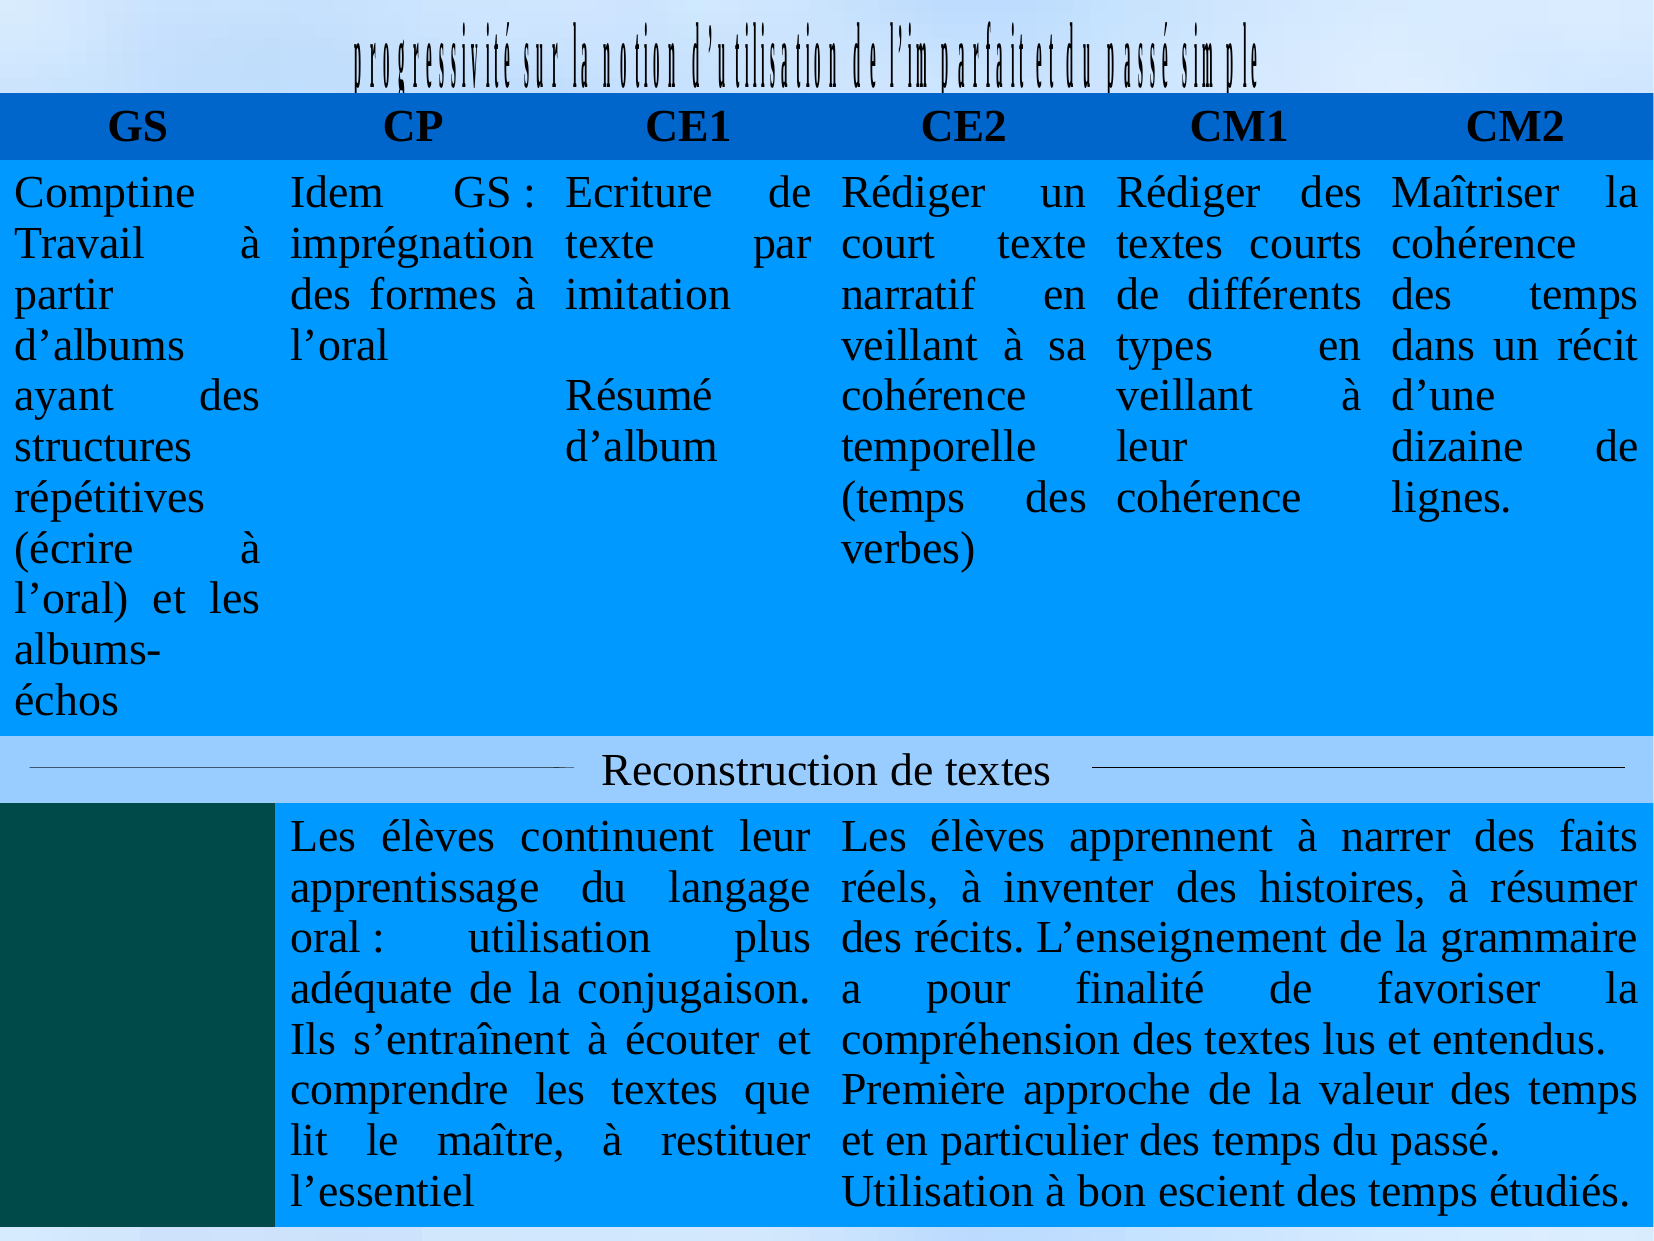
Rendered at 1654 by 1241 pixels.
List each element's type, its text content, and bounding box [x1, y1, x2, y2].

picture [0, 0, 1654, 93]
table_header CP [275, 93, 551, 160]
table_cell Les élèves continuent leur apprentissage du langage oral : utilisation plus adéquate de la conjugaison. Ils s’entraînent à écouter et comprendre les textes que lit le maître, à restituer l’essentiel [275, 803, 826, 1227]
table_cell Rédiger des textes courts de différents types en veillant à leur cohérence [1102, 160, 1377, 736]
table_cell Ecriture de texte par imitation Résumé d’album [551, 160, 826, 736]
table_header CM1 [1102, 93, 1377, 160]
table_cell Comptine Travail à partir d’albums ayant des structures répétitives (écrire à l’oral) et les albums-échos [0, 160, 275, 736]
table_cell Idem GS : imprégnation des formes à l’oral [275, 160, 551, 736]
table_header CE1 [551, 93, 826, 160]
table_header CM2 [1377, 93, 1654, 160]
table_cell Rédiger un court texte narratif en veillant à sa cohérence temporelle (temps des verbes) [826, 160, 1102, 736]
table_header CE2 [826, 93, 1102, 160]
table_header GS [0, 93, 275, 160]
table_cell Les élèves apprennent à narrer des faits réels, à inventer des histoires, à résumer des récits. L’enseignement de la grammaire a pour finalité de favoriser la compréhension des textes lus et entendus. Première approche de la valeur des temps et en particulier des temps du passé. Utilisation à bon escient des temps étudiés. [826, 803, 1654, 1227]
table_cell Maîtriser la cohérence des temps dans un récit d’une dizaine de lignes. [1377, 160, 1654, 736]
table_cell [0, 803, 275, 1227]
table_cell Reconstruction de textes [0, 736, 1654, 803]
picture [0, 1227, 1654, 1241]
